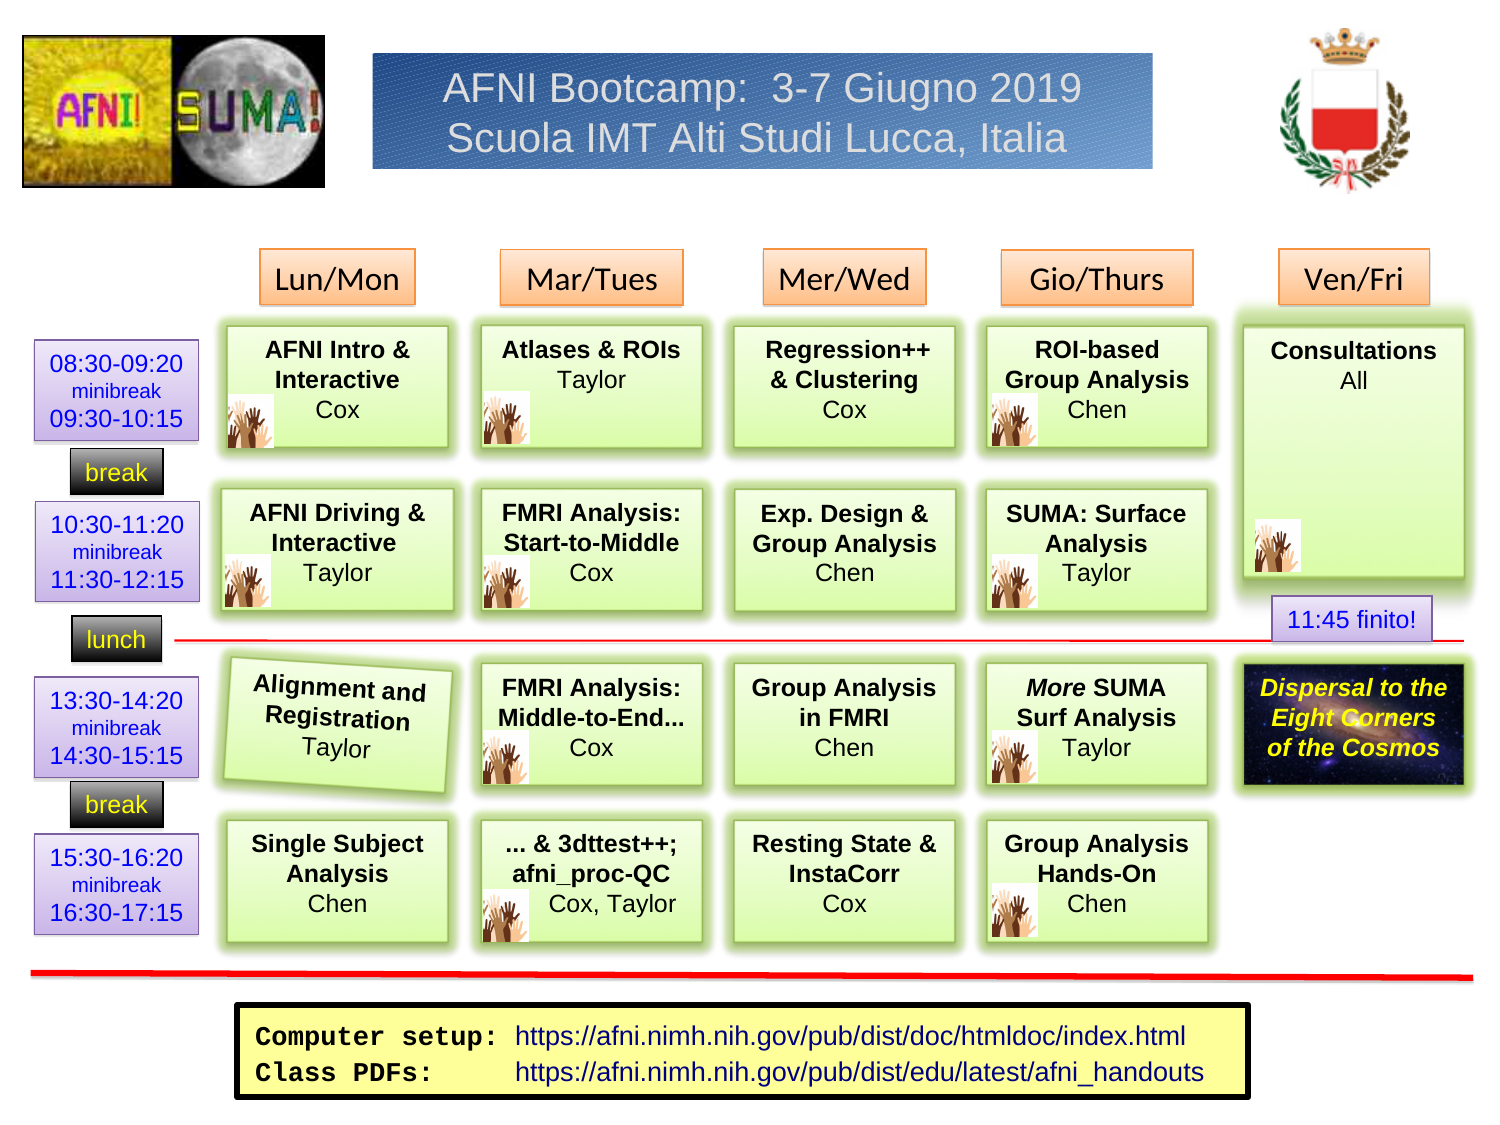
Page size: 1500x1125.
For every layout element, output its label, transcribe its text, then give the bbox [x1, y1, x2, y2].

text_box Mer/Wed [763, 249, 926, 305]
text_box AFNI Intro & Interactive Cox [227, 326, 448, 448]
text_box Computer setup: https://afni.nimh.nih.gov/pub/dist/doc/htmldoc/index.html Class PDFs: https://afni.nimh.nih.gov/pub/dist/edu/latest/afni_handouts [237, 1004, 1249, 1098]
text_box Atlases & ROIs Taylor [481, 326, 702, 448]
text_box 13:30-14:20 minibreak 14:30-15:15 [34, 677, 199, 778]
text_box break [70, 448, 163, 495]
text_box ROI-based Group Analysis Chen [987, 326, 1208, 448]
text_box Exp. Design & Group Analysis Chen [734, 489, 956, 611]
text_box Single Subject Analysis Chen [227, 820, 448, 942]
picture [1280, 28, 1410, 194]
text_box Lun/Mon [259, 249, 415, 305]
text_box 15:30-16:20 minibreak 16:30-17:15 [34, 834, 199, 935]
text_box FMRI Analysis: Start-to-Middle Cox [481, 489, 702, 611]
text_box Dispersal to the Eight Corners of the Cosmos [1243, 663, 1465, 786]
text_box Ven/Fri [1279, 249, 1430, 305]
text_box 10:30-11:20 minibreak 11:30-12:15 [35, 501, 200, 602]
text_box Alignment and Registration Taylor [223, 657, 452, 793]
text_box FMRI Analysis: Middle-to-End... Cox [481, 664, 702, 786]
picture [197, 642, 1489, 970]
text_box Group Analysis in FMRI Chen [734, 664, 955, 786]
text_box 08:30-09:20 minibreak 09:30-10:15 [34, 340, 199, 441]
text_box Regression++ & Clustering Cox [734, 326, 955, 448]
text_box lunch [71, 616, 162, 662]
text_box Resting State & InstaCorr Cox [734, 820, 955, 942]
text_box AFNI Driving & Interactive Taylor [222, 489, 454, 611]
text_box More SUMA Surf Analysis Taylor [986, 663, 1207, 786]
text_box AFNI Bootcamp: 3-7 Giugno 2019 Scuola IMT Alti Studi Lucca, Italia [372, 53, 1153, 169]
text_box 11:45 finito! [1272, 596, 1432, 642]
text_box Group Analysis Hands-On Chen [986, 820, 1208, 942]
picture [23, 36, 324, 187]
text_box ... & 3dttest++; afni_proc-QC Cox, Taylor [481, 820, 702, 942]
text_box Consultations All [1243, 326, 1465, 579]
picture [195, 283, 1489, 639]
text_box Mar/Tues [500, 249, 684, 304]
text_box break [70, 781, 163, 827]
text_box SUMA: Surface Analysis Taylor [986, 489, 1207, 611]
text_box Gio/Thurs [1001, 249, 1193, 305]
